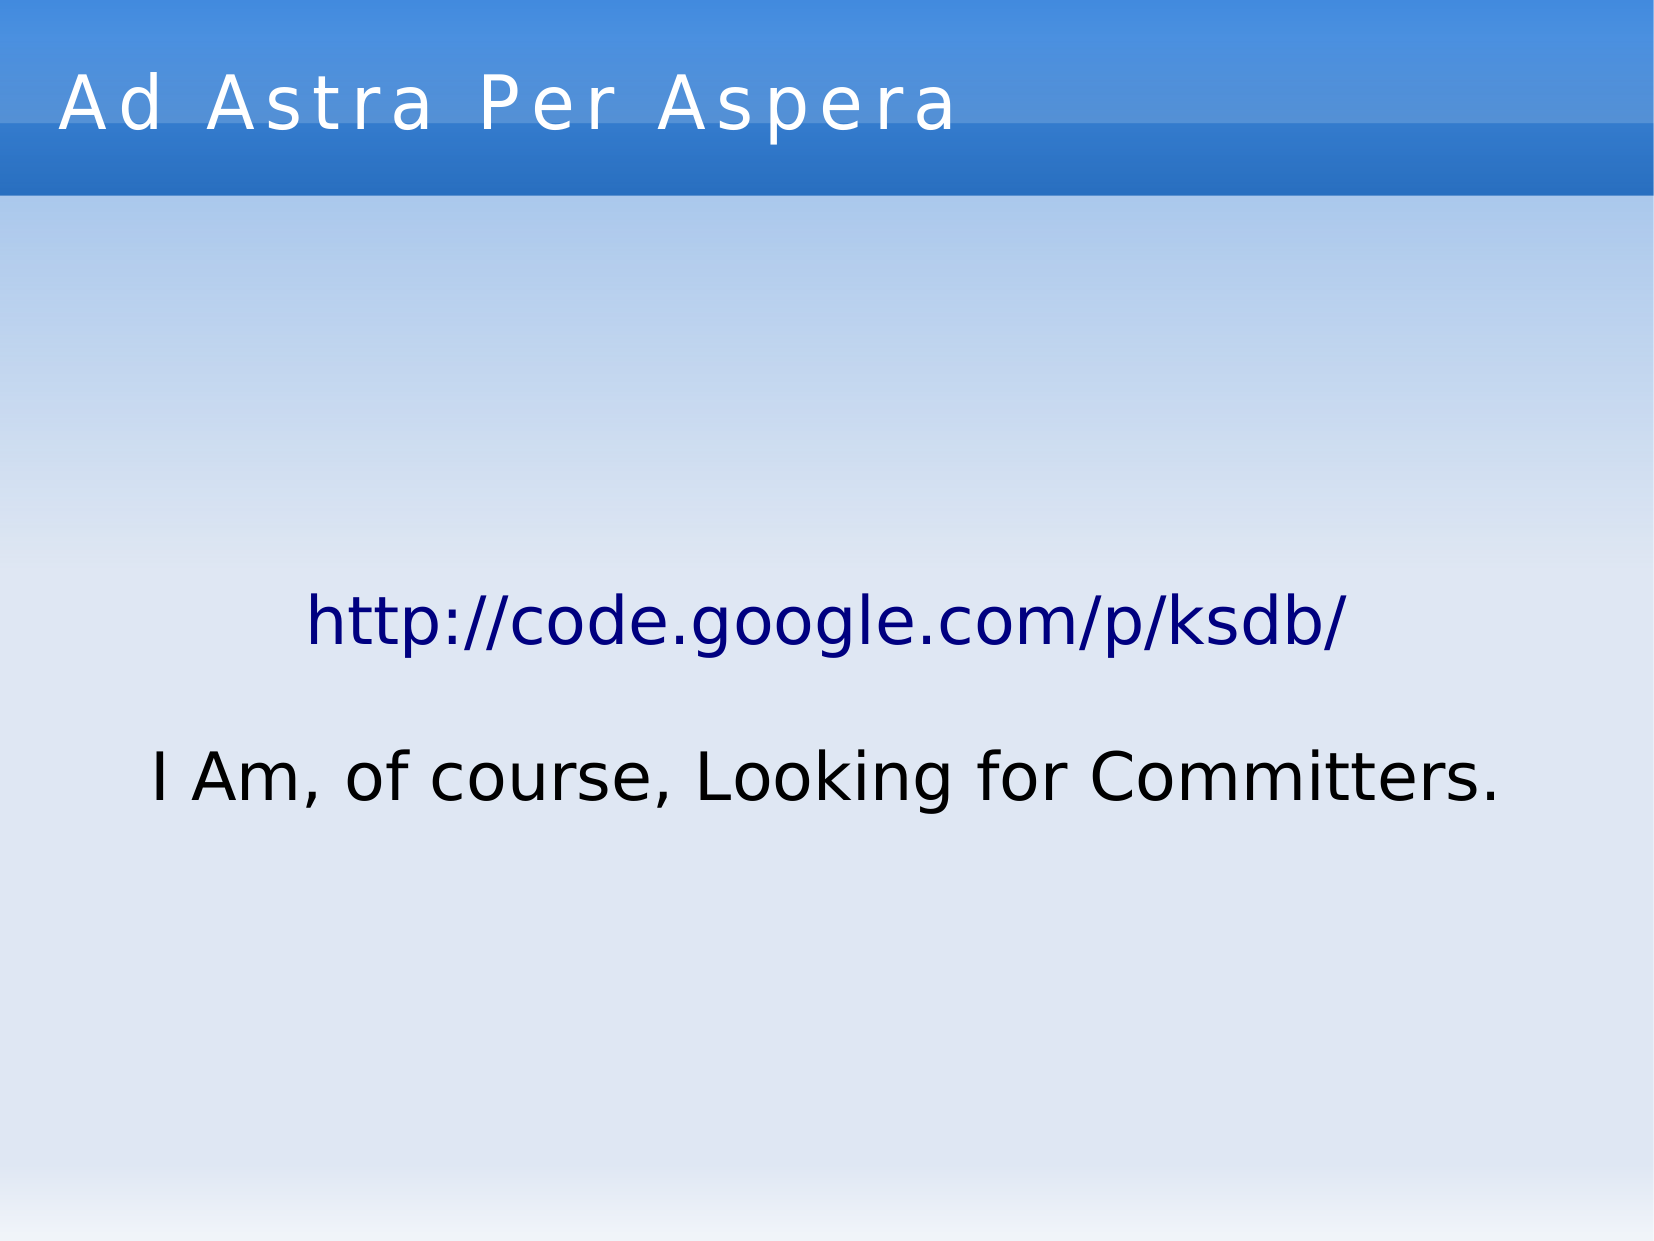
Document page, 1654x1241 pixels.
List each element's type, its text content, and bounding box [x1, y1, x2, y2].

subtitle http://code.google.com/p/ksdb/ I Am, of course, Looking for Committers. [82, 290, 1571, 1109]
picture [0, 0, 1654, 1241]
title Ad Astra Per Aspera [59, 29, 1270, 178]
